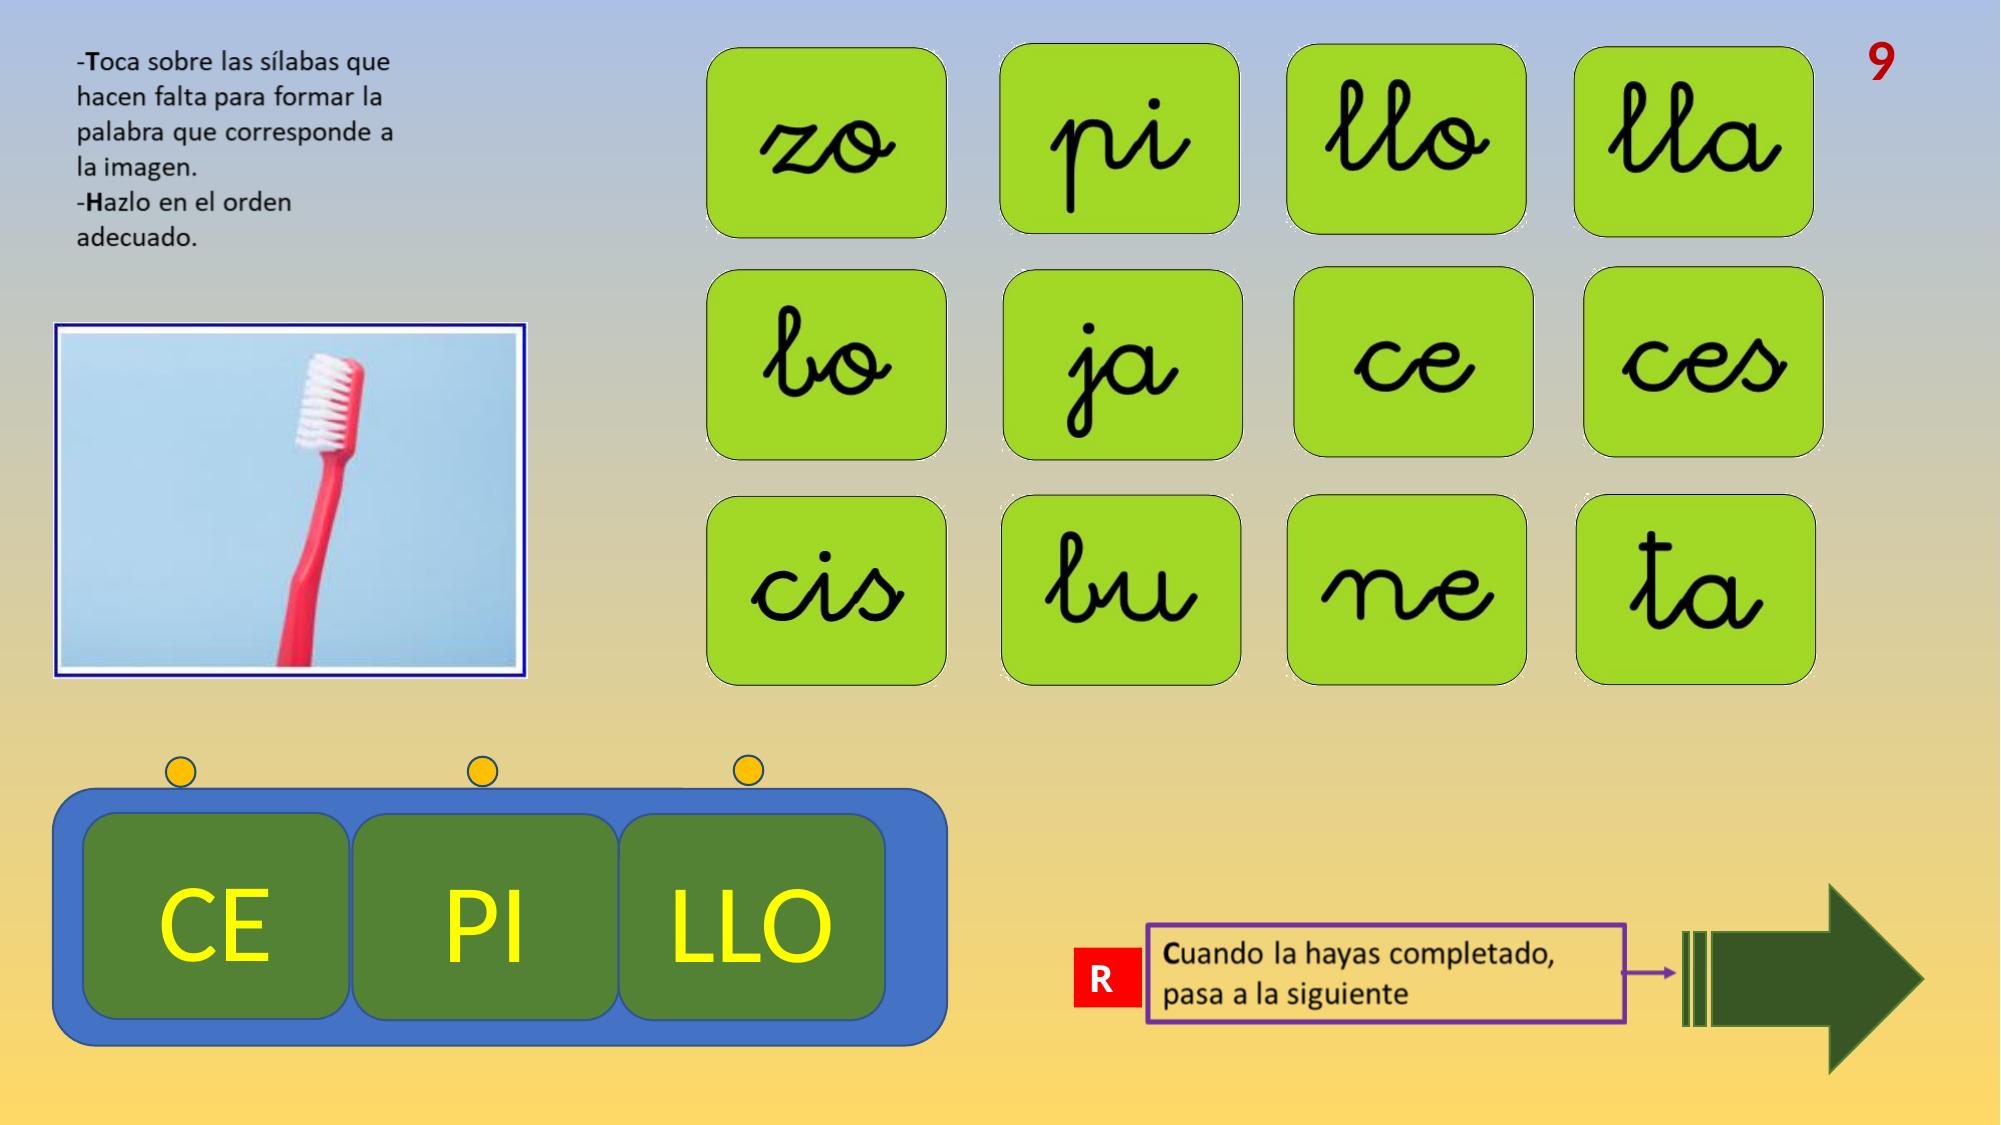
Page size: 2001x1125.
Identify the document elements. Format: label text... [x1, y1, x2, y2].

text_box [733, 755, 764, 786]
text_box [1711, 885, 1924, 1073]
picture [58, 34, 431, 272]
text_box 9 [1851, 14, 1953, 100]
text_box R [1073, 947, 1141, 1008]
picture [1575, 493, 1817, 686]
picture [1141, 921, 1691, 1034]
text_box PI [352, 814, 619, 1021]
text_box LLO [618, 814, 886, 1021]
picture [706, 47, 948, 239]
picture [1000, 494, 1242, 686]
picture [999, 42, 1241, 235]
text_box [467, 756, 498, 787]
picture [1002, 269, 1244, 461]
picture [1286, 494, 1528, 686]
picture [706, 269, 948, 461]
picture [1286, 43, 1527, 235]
picture [706, 495, 948, 687]
picture [1573, 46, 1815, 238]
picture [1293, 266, 1535, 458]
picture [1583, 266, 1825, 458]
text_box [52, 788, 948, 1046]
text_box [1694, 932, 1707, 1026]
text_box [165, 757, 196, 787]
picture [53, 322, 528, 679]
text_box CE [82, 812, 350, 1019]
